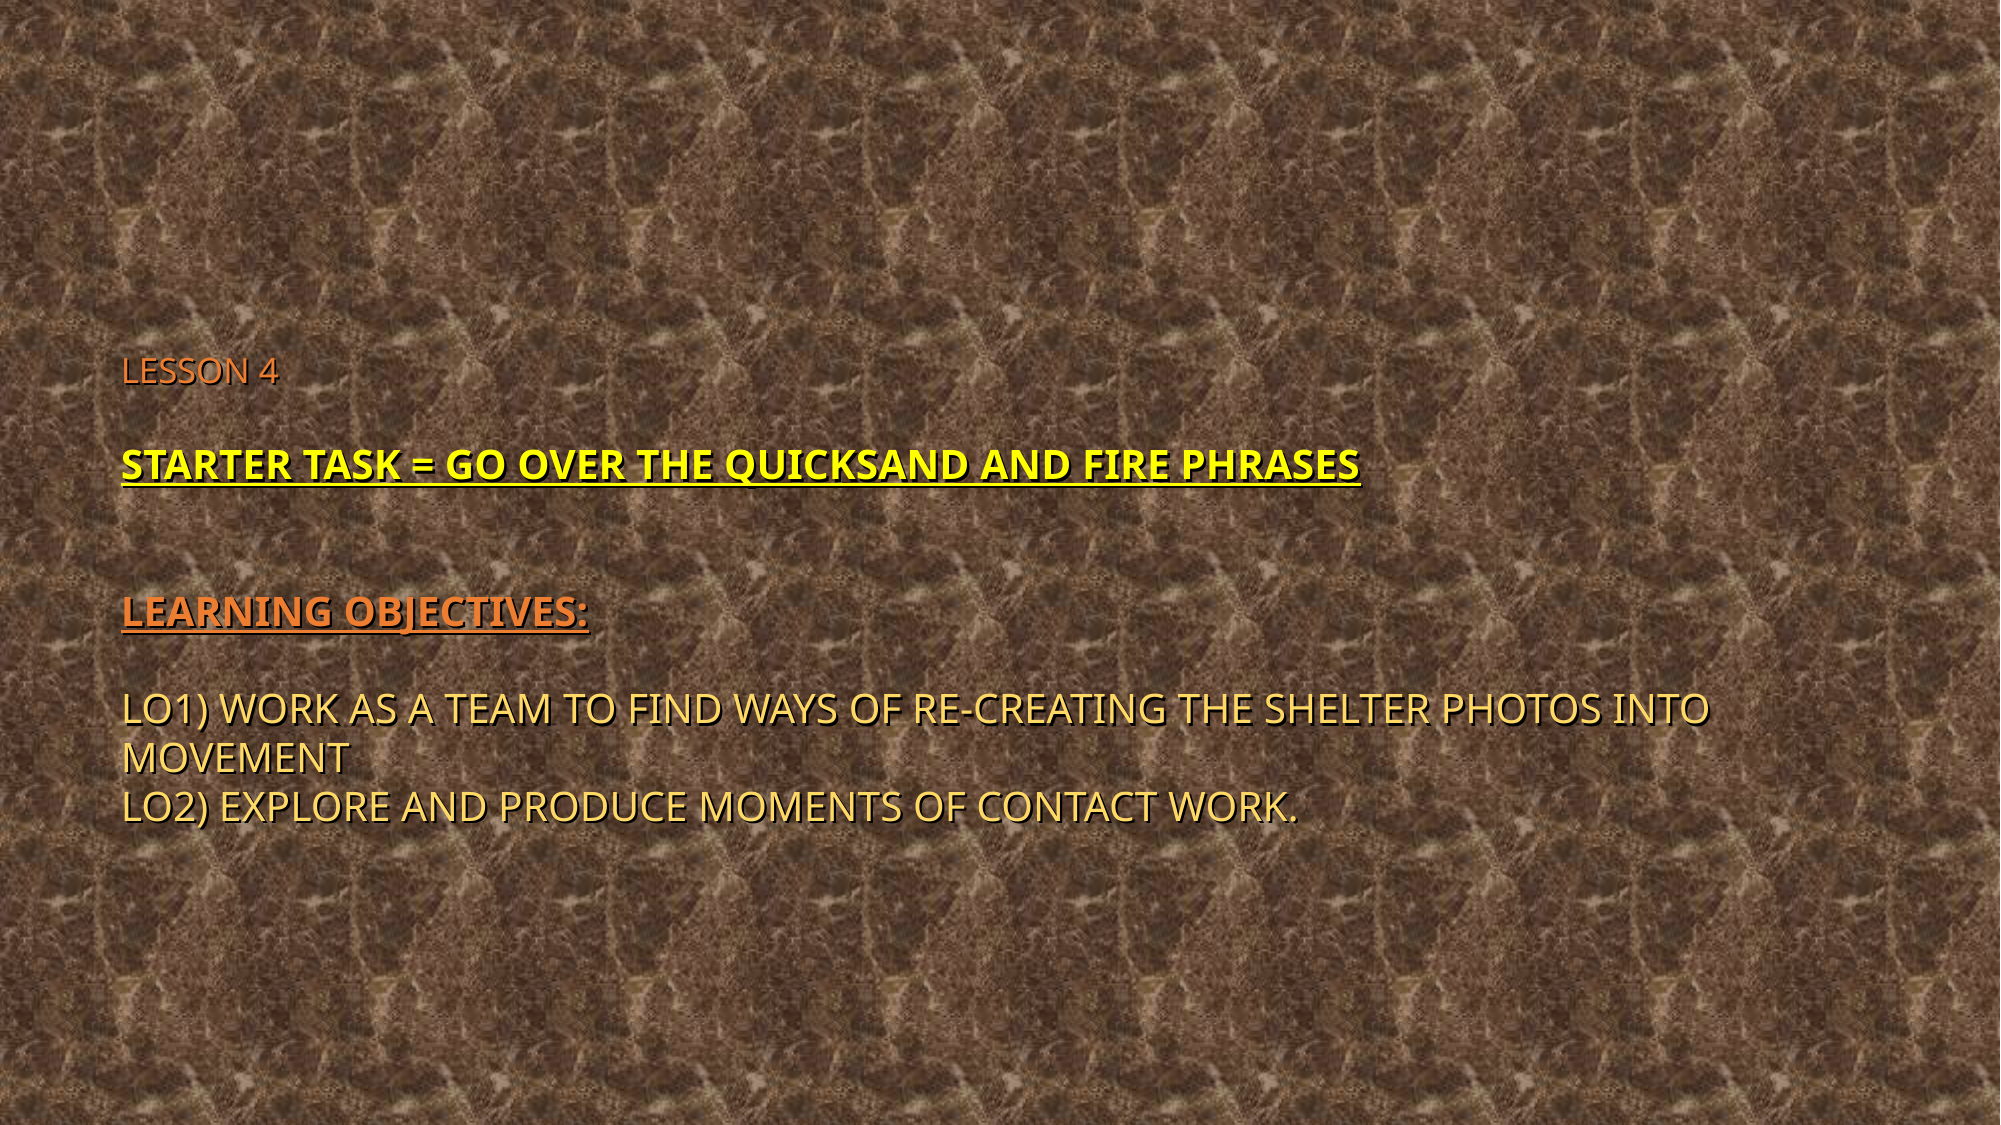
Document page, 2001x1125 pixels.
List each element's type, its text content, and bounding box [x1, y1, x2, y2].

title Lesson 4 STARTER TASK = Go over the quicksand and fire phrases Learning Objectives: LO1) Work as a team to find ways of re-creating the shelter photos into movement LO2) explore and produce moments of contact work. [105, 339, 1918, 888]
